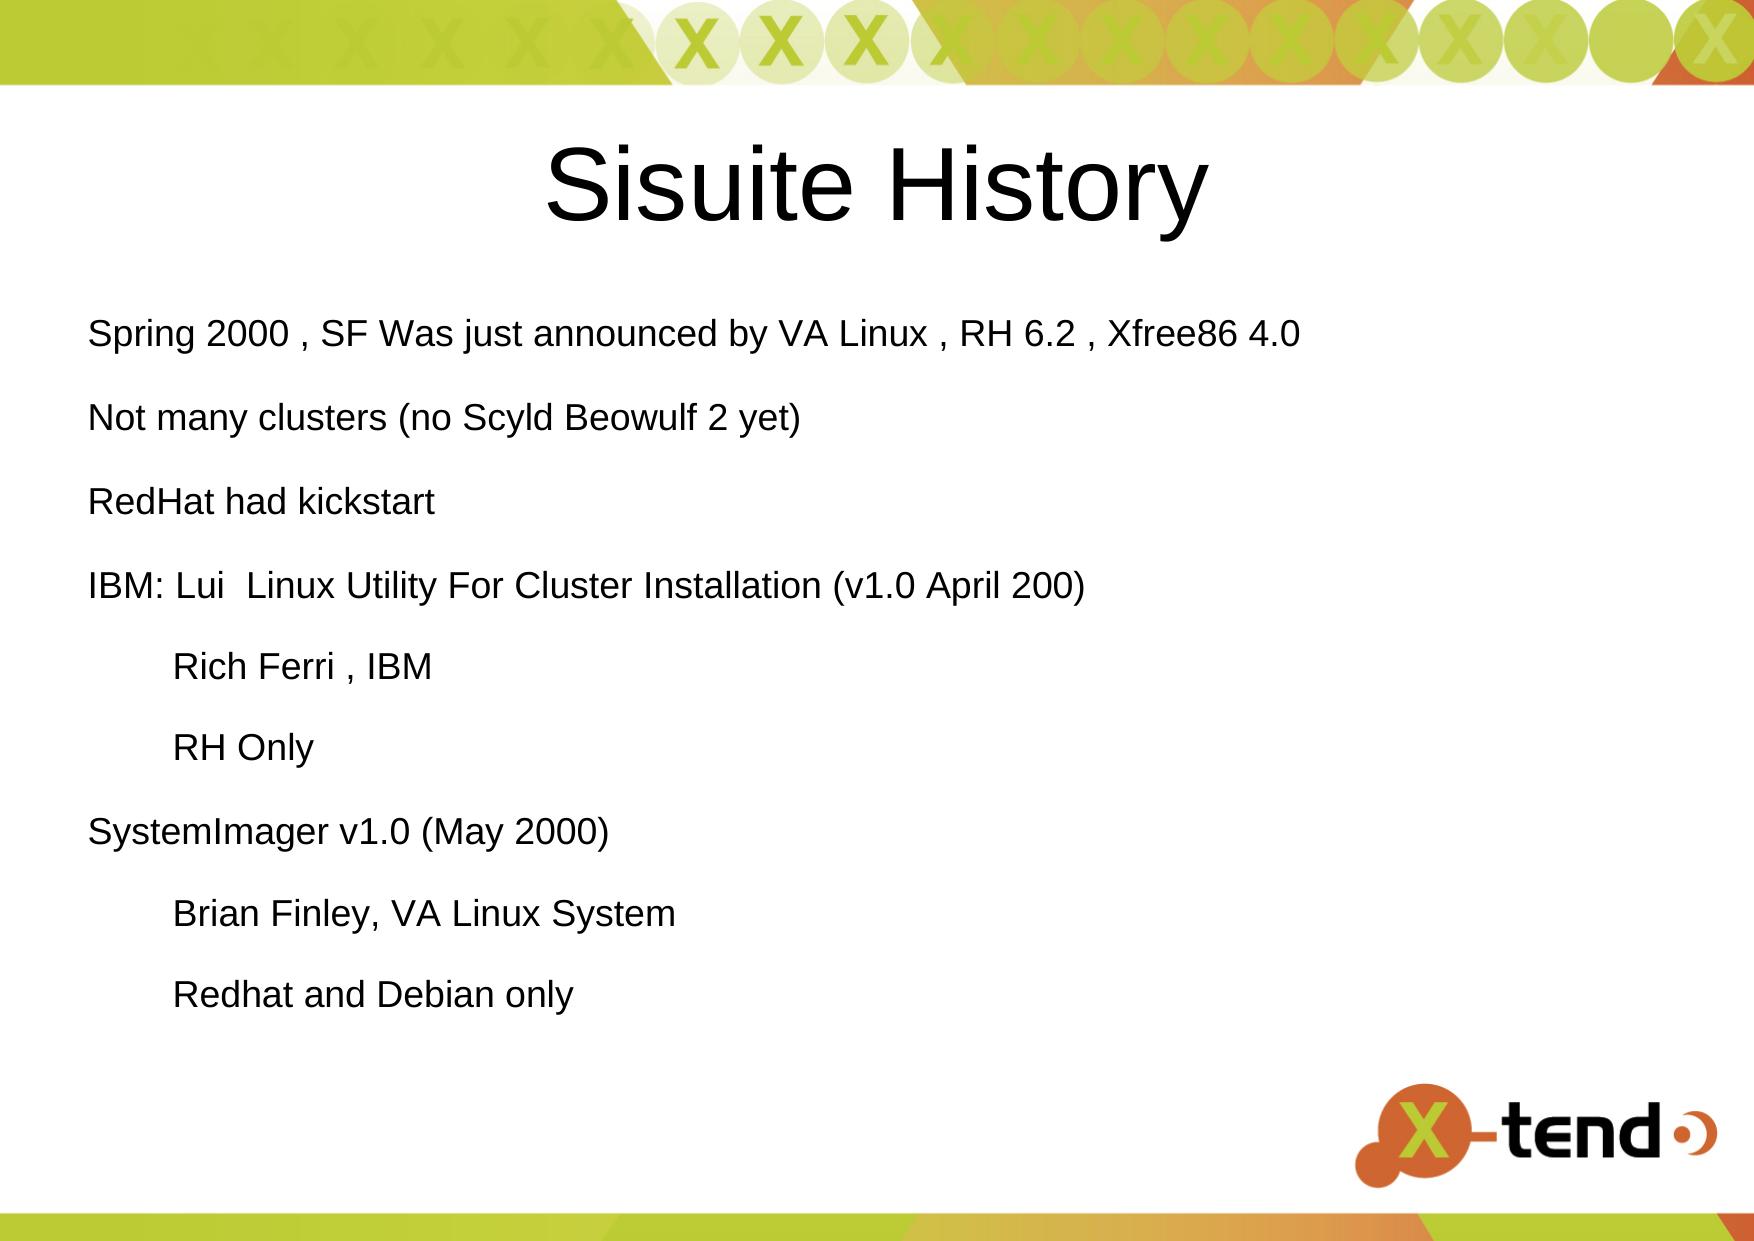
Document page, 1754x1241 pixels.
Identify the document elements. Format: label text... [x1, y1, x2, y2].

picture [0, 0, 1754, 1241]
list Spring 2000 , SF Was just announced by VA Linux , RH 6.2 , Xfree86 4.0 Not many clusters (no Scyld Beowulf 2 yet) RedHat had kickstart IBM: Lui Linux Utility For Cluster Installation (v1.0 April 200) Rich Ferri , IBM RH Only SystemImager v1.0 (May 2000) Brian Finley, VA Linux System Redhat and Debian only [87, 290, 1667, 1177]
title Sisuite History [87, 49, 1667, 257]
